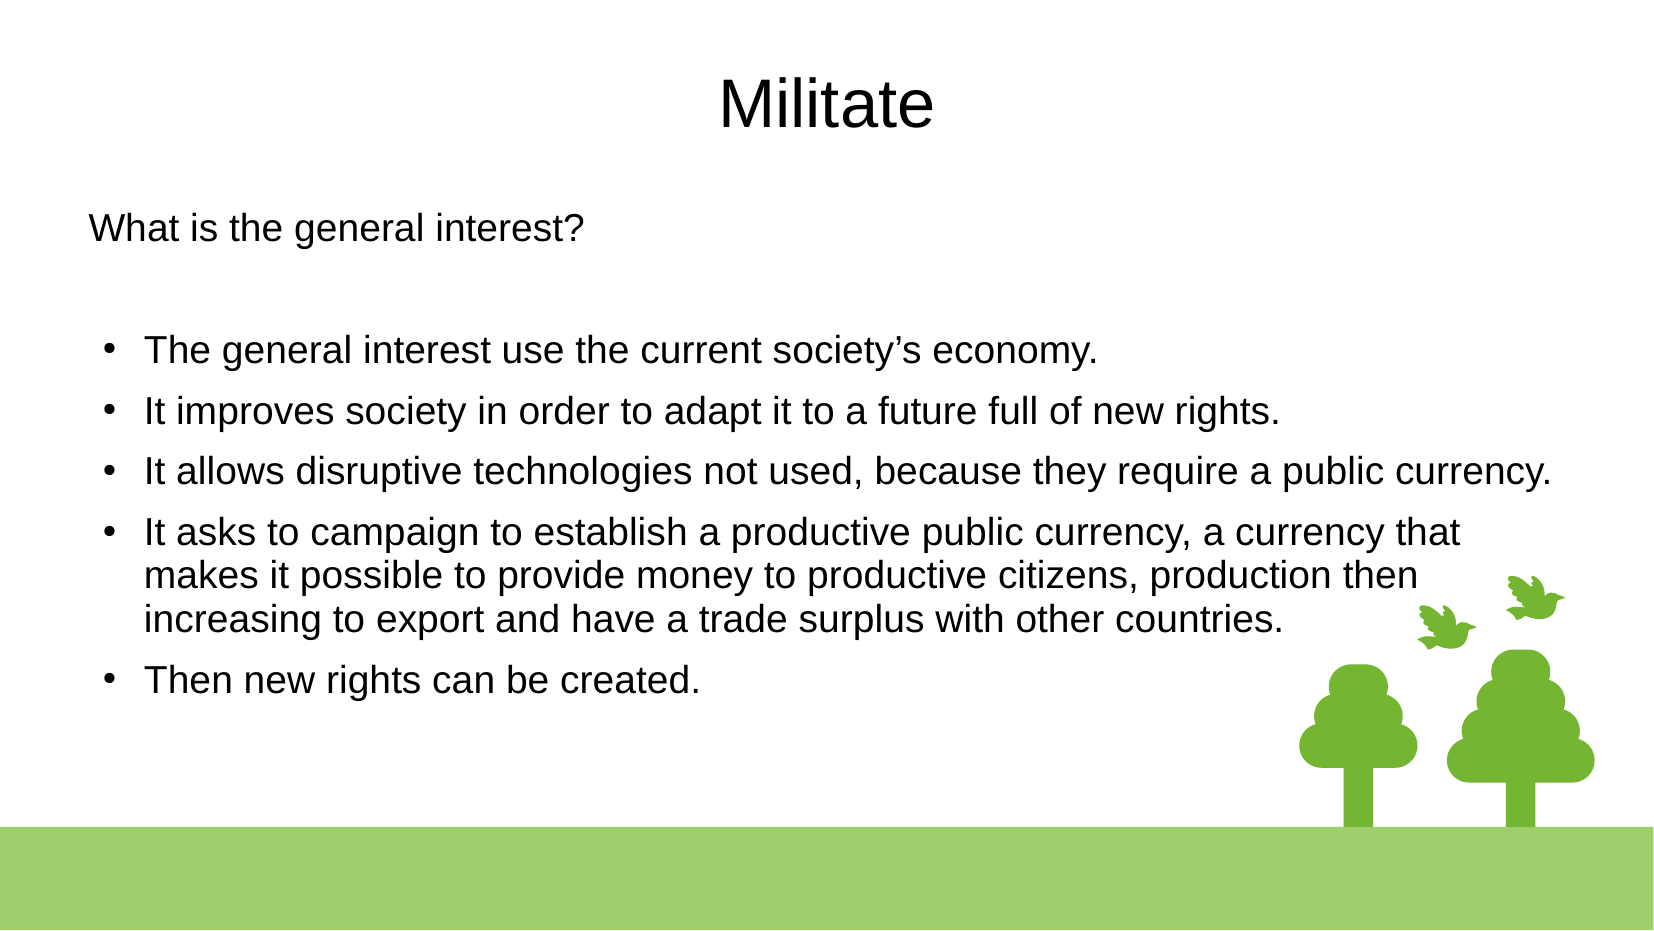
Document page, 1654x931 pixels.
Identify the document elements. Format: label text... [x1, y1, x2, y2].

title Militate [88, 29, 1565, 178]
list What is the general interest? The general interest use the current society’s economy. It improves society in order to adapt it to a future full of new rights. It allows disruptive technologies not used, because they require a public currency. It asks to campaign to establish a productive public currency, a currency that makes it possible to provide money to productive citizens, production then increasing to export and have a trade surplus with other countries. Then new rights can be created. [88, 206, 1565, 739]
